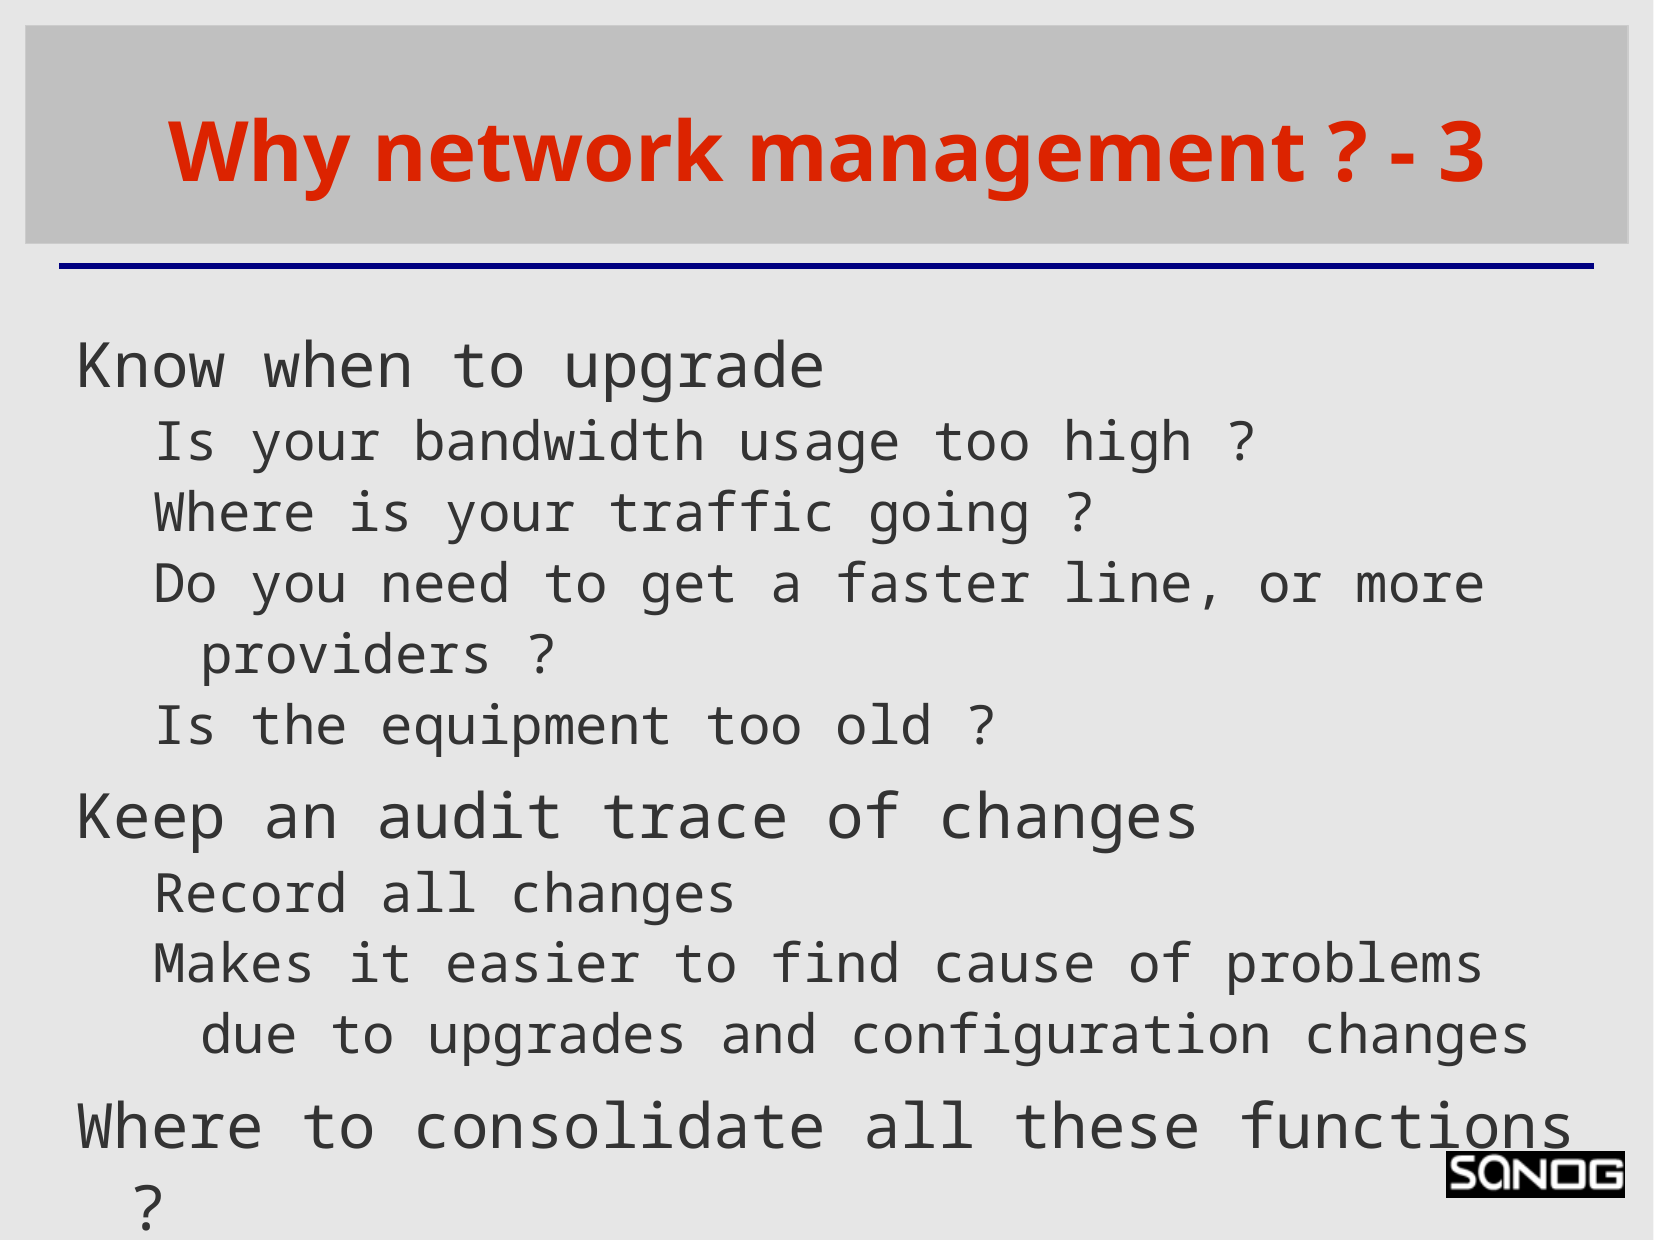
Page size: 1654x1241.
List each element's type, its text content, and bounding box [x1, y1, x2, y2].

picture [1595, 1151, 1625, 1198]
title Why network management ? - 3 [121, 46, 1534, 254]
list Know when to upgrade Is your bandwidth usage too high ? Where is your traffic going ? Do you need to get a faster line, or more providers ? Is the equipment too old ? Keep an audit trace of changes Record all changes Makes it easier to find cause of problems due to upgrades and configuration changes Where to consolidate all these functions ? In the Network Operation Center (NOC) [59, 322, 1595, 1202]
